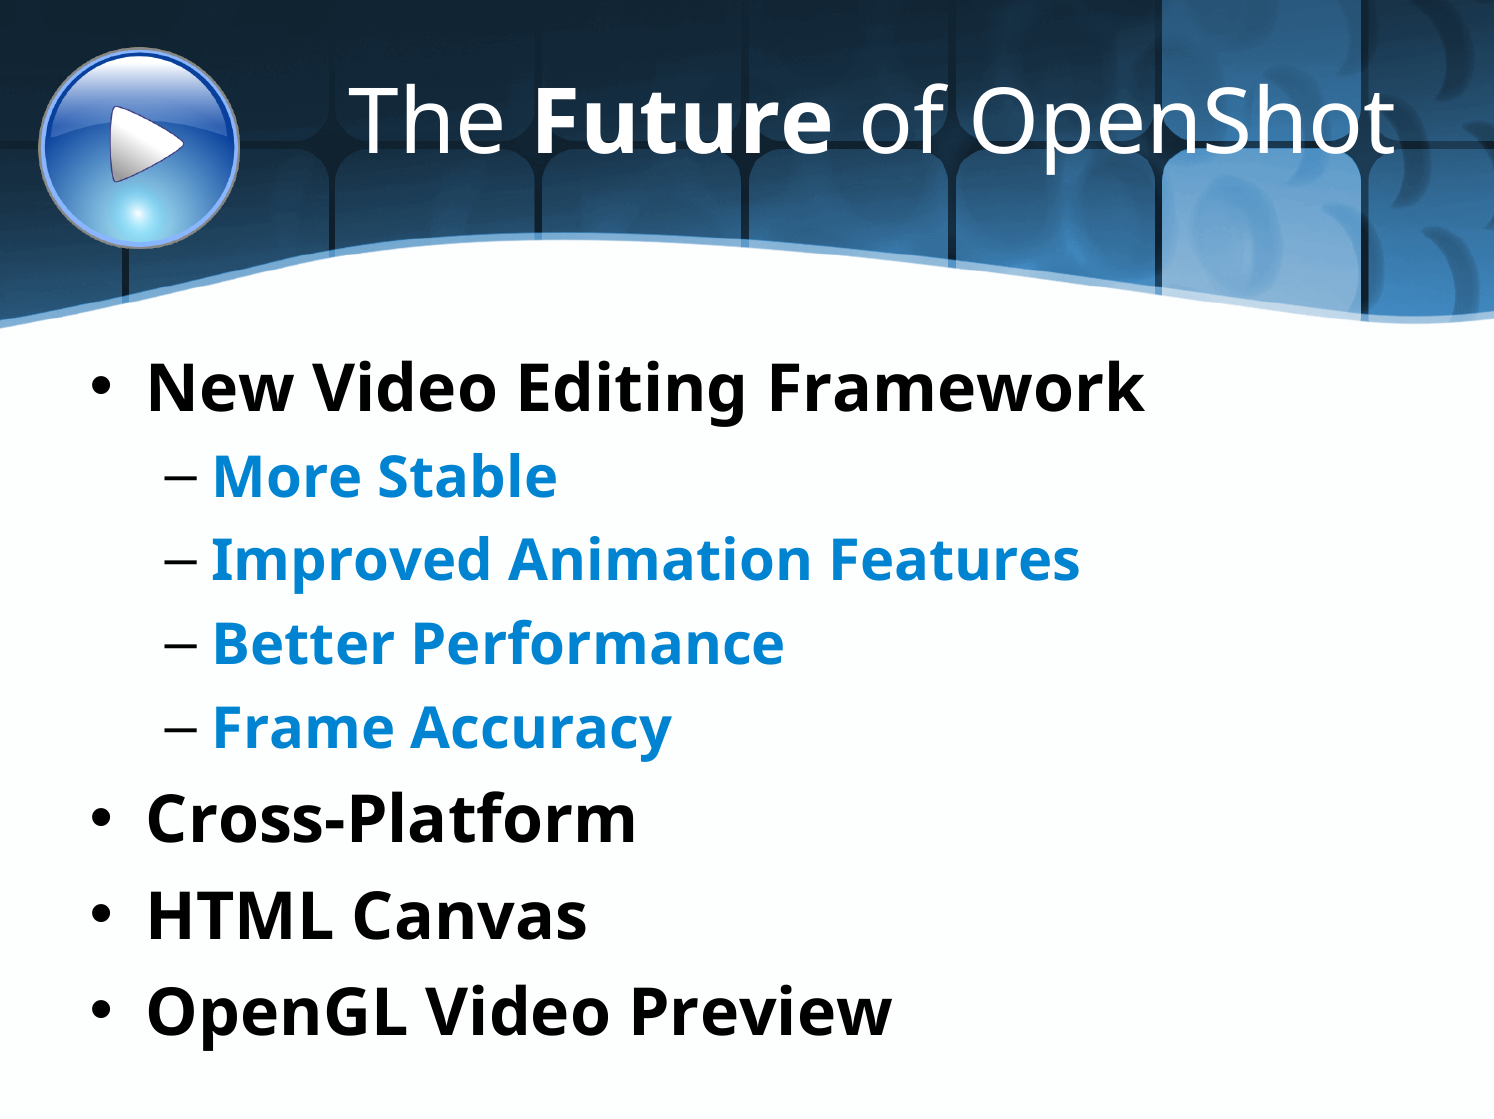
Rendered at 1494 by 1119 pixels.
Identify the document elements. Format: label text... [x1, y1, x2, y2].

list New Video Editing Framework More Stable Improved Animation Features Better Performance Frame Accuracy Cross-Platform HTML Canvas OpenGL Video Preview [74, 337, 1420, 1119]
picture [0, 0, 1494, 1119]
title The Future of OpenShot [200, 23, 1494, 211]
